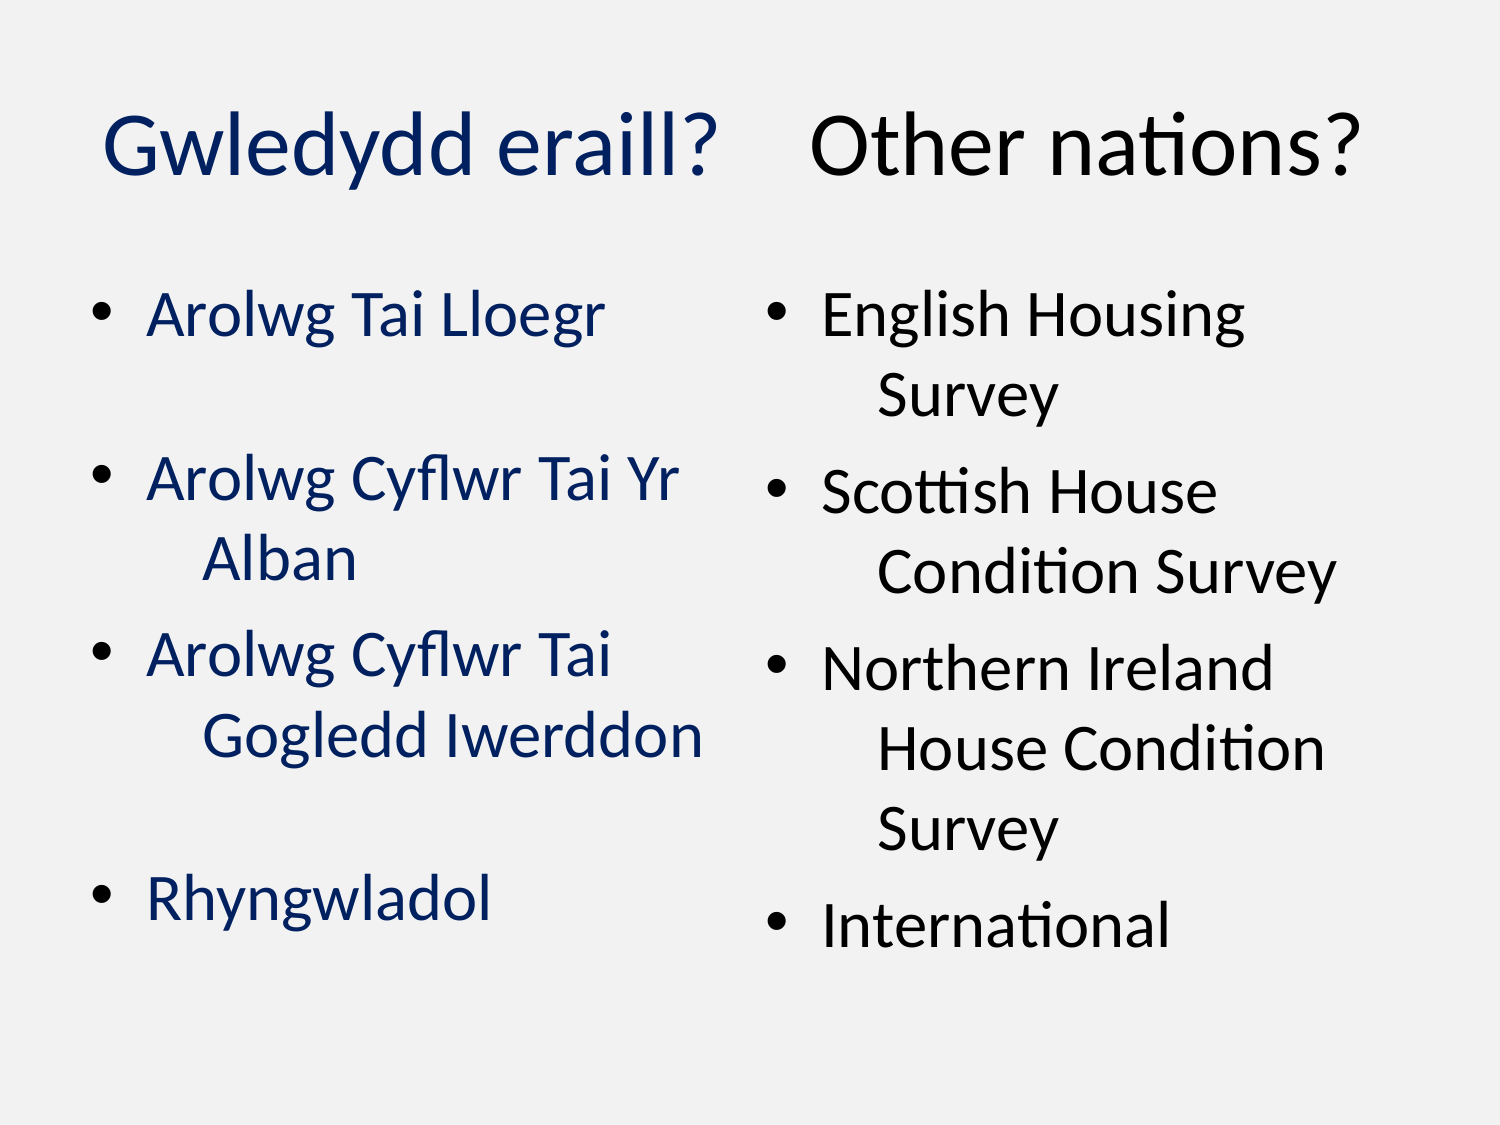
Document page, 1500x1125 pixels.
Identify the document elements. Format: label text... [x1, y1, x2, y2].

text_box Other nations? [751, 45, 1426, 233]
list English Housing Survey Scottish House Condition Survey Northern Ireland House Condition Survey International [751, 262, 1426, 1005]
text_box Gwledydd eraill? [75, 45, 751, 233]
text_box Arolwg Tai Lloegr Arolwg Cyflwr Tai Yr Alban Arolwg Cyflwr Tai Gogledd Iwerddon Rhyngwladol [75, 262, 751, 1005]
